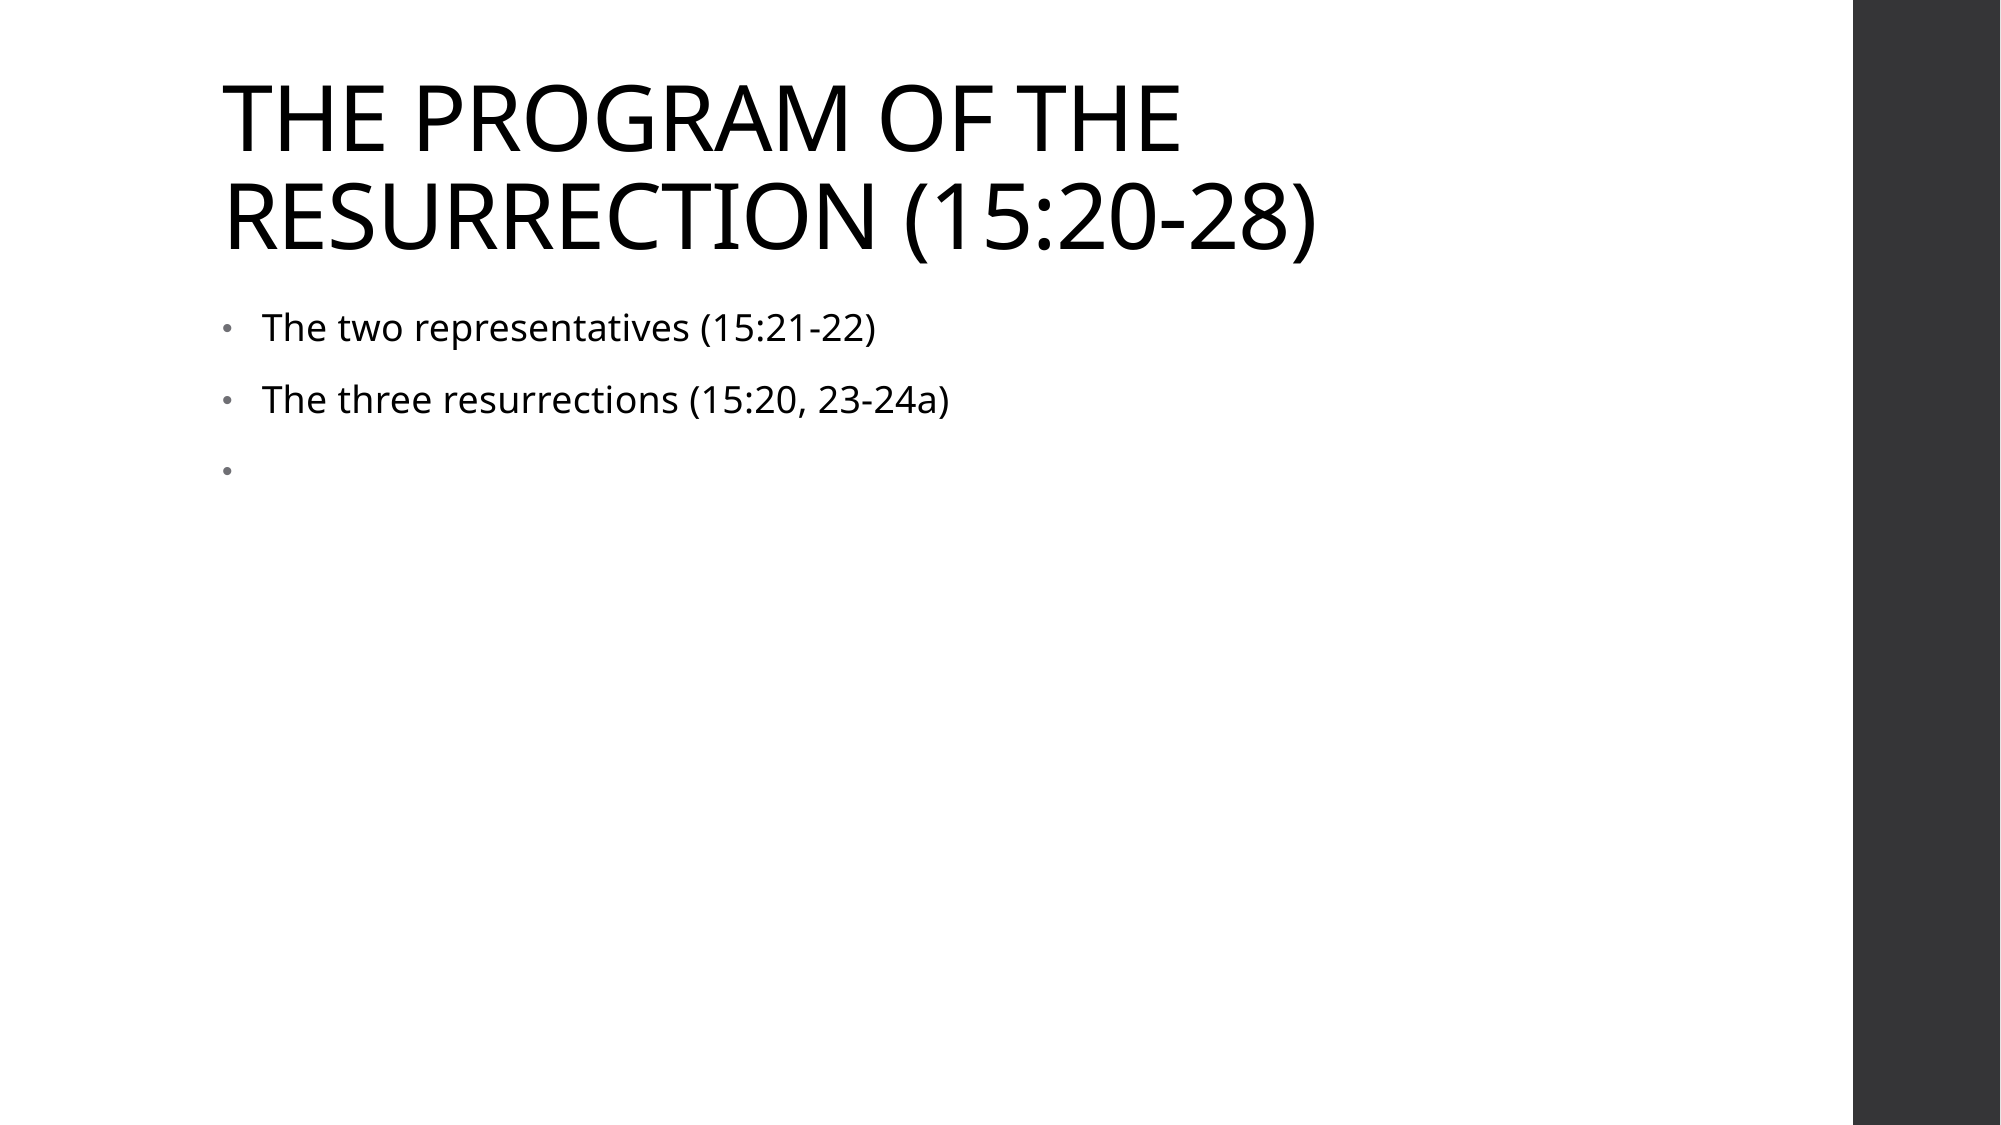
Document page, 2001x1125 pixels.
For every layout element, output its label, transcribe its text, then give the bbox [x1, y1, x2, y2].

title THE PROGRAM OF THE RESURRECTION (15:20-28) [206, 60, 1797, 278]
list The two representatives (15:21-22) The three resurrections (15:20, 23-24a) [206, 299, 1617, 1014]
